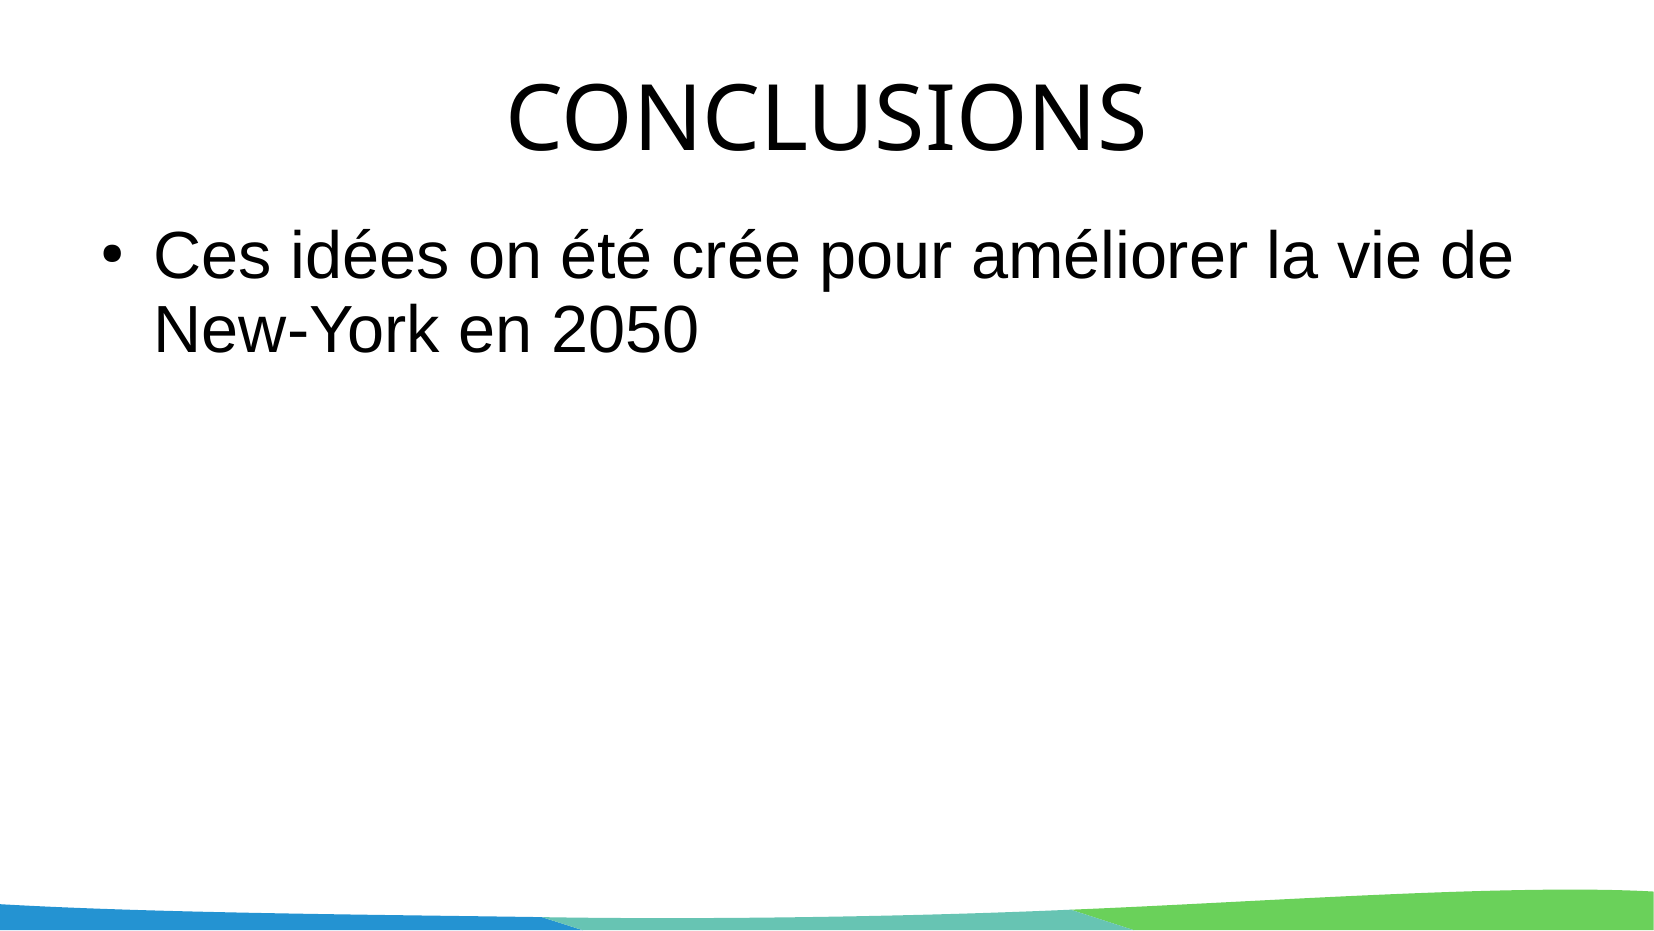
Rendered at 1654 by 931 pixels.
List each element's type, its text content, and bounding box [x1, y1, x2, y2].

title CONCLUSIONS [82, 37, 1571, 193]
list Ces idées on été crée pour améliorer la vie de New-York en 2050 [82, 217, 1571, 758]
